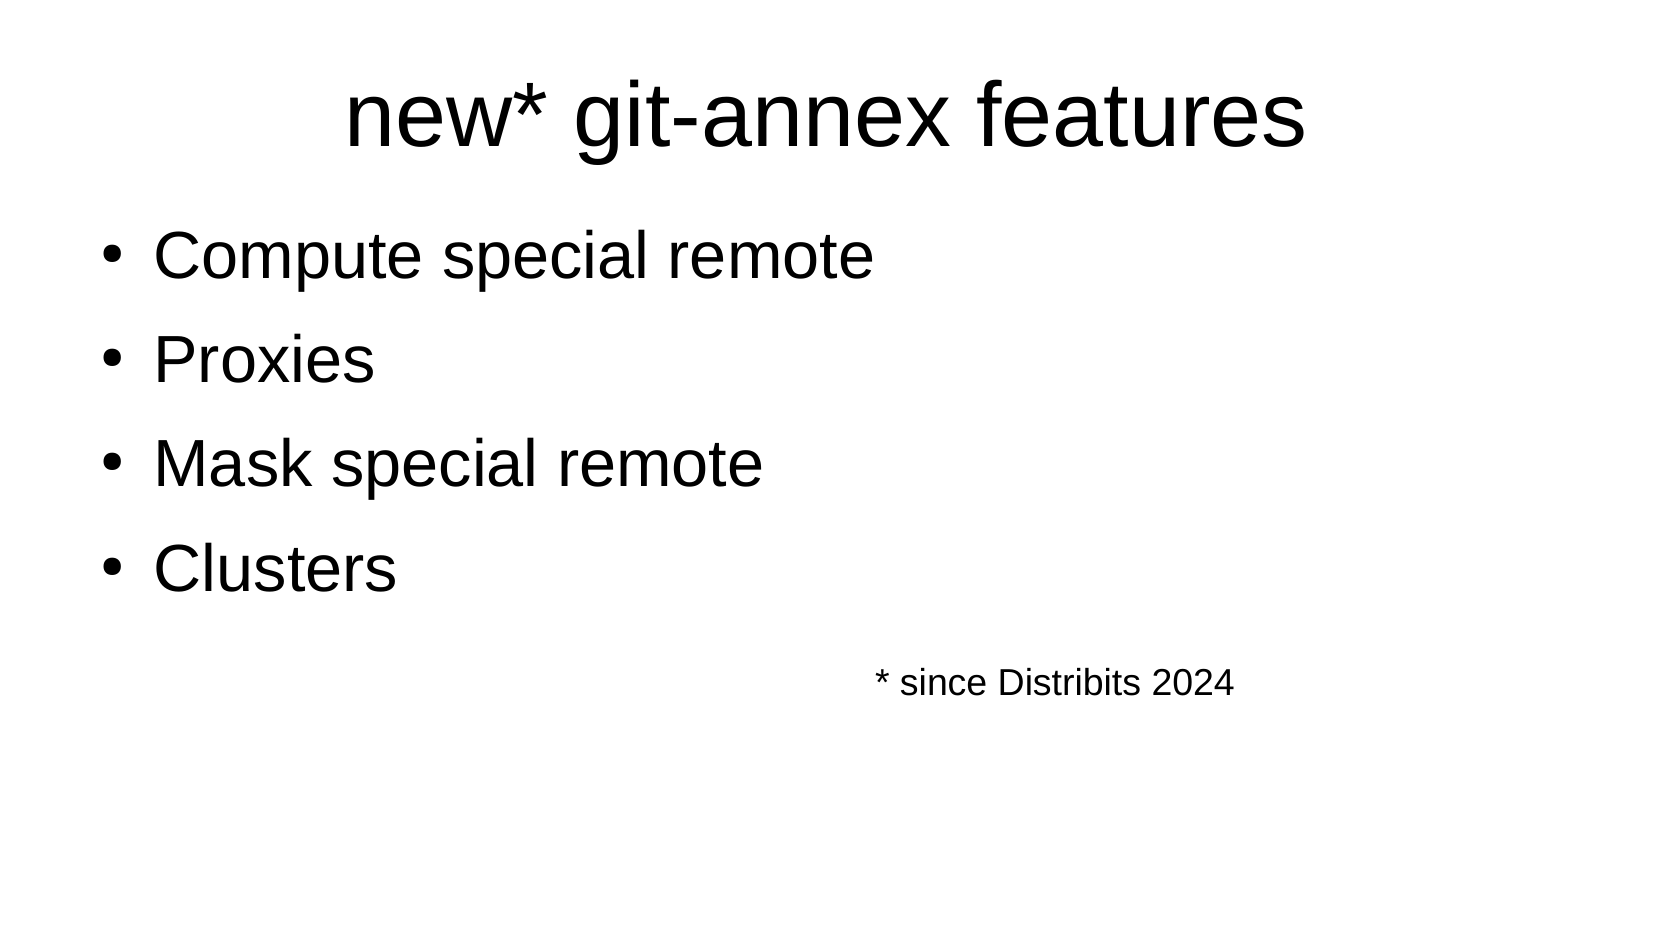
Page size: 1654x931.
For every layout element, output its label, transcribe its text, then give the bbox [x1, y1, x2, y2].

title new* git-annex features [82, 37, 1571, 193]
list Compute special remote Proxies Mask special remote Clusters * since Distribits 2024 [82, 217, 1571, 758]
